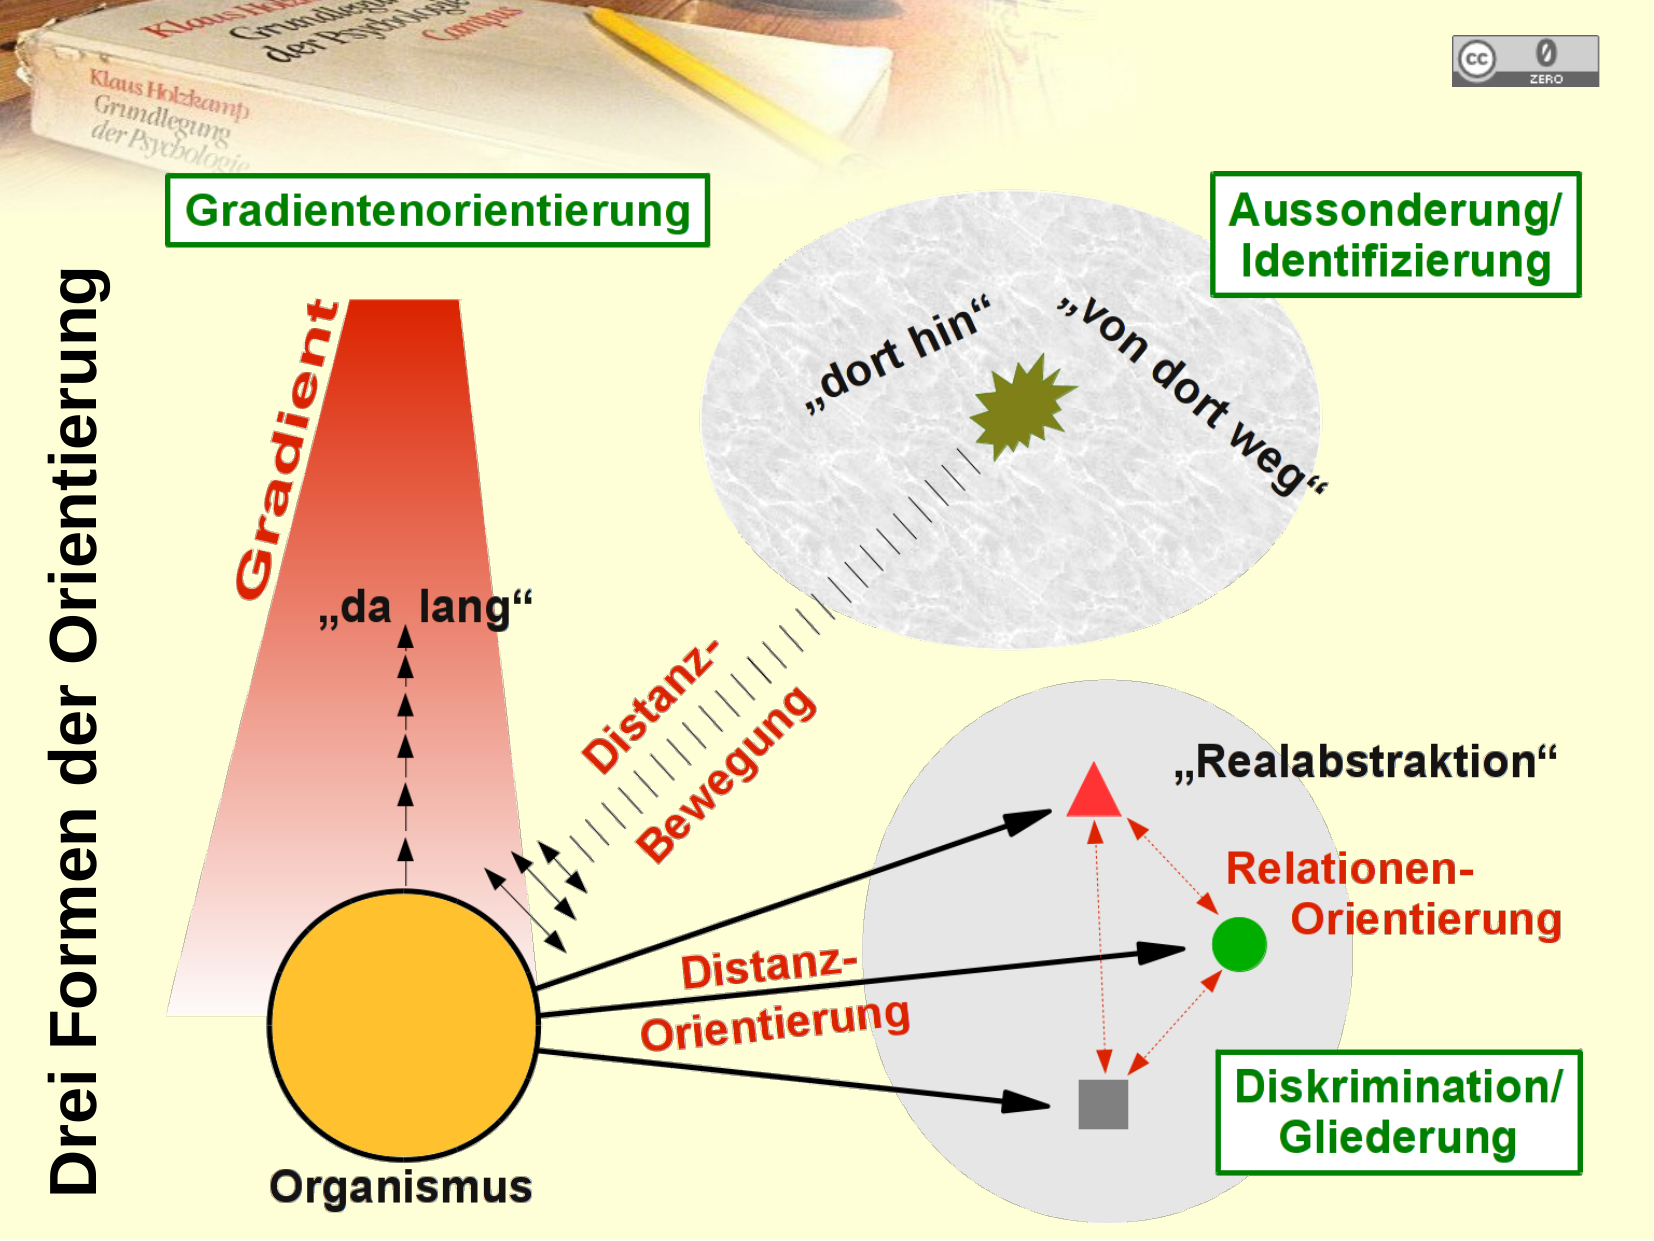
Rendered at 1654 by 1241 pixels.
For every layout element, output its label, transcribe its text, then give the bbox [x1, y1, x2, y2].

picture [1452, 35, 1600, 87]
text_box Drei Formen der Orientierung [28, 248, 119, 1214]
picture [0, 0, 1583, 1224]
